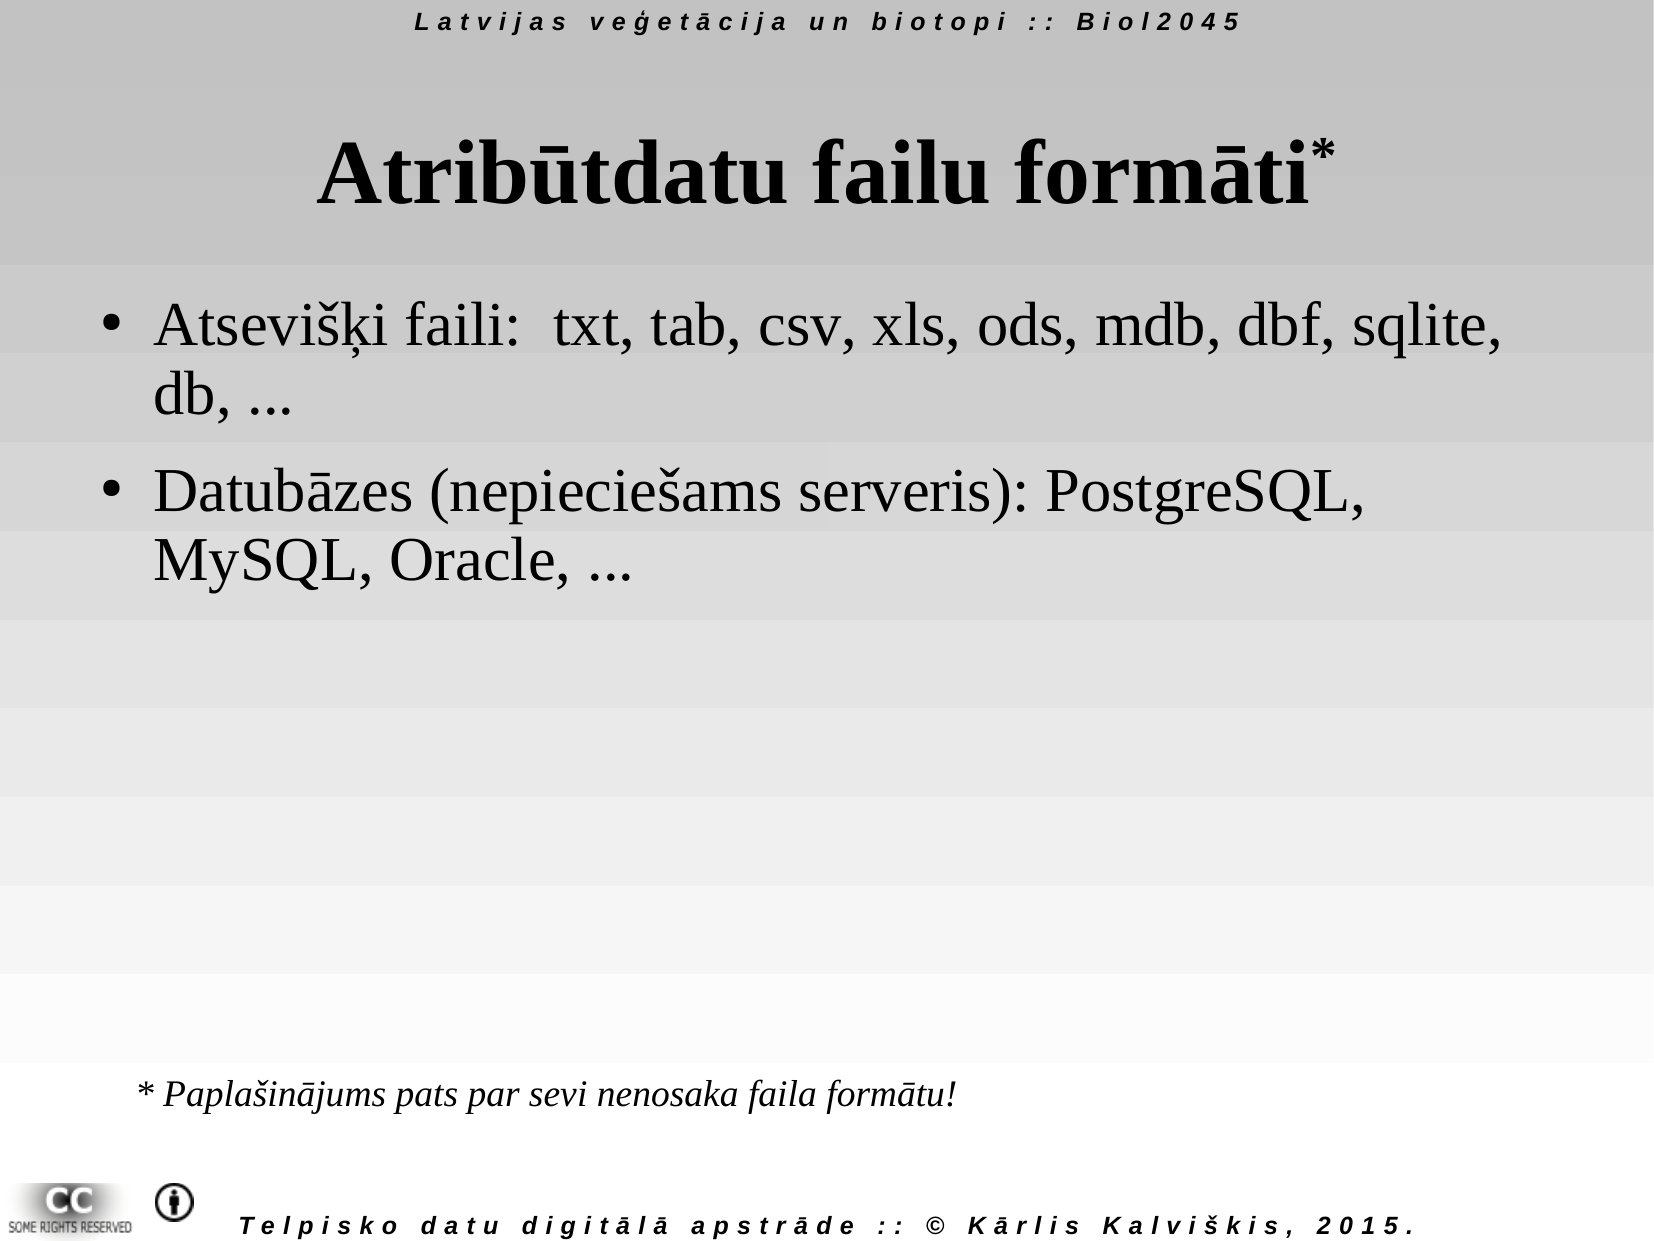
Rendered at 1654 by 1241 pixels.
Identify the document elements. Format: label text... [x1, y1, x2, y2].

list Atsevišķi faili: txt, tab, csv, xls, ods, mdb, dbf, sqlite, db, ... Datubāzes (nepieciešams serveris): PostgreSQL, MySQL, Oracle, ... [82, 289, 1571, 1113]
text_box * Paplašinājums pats par sevi nenosaka faila formātu! [120, 1065, 974, 1123]
picture [0, 0, 1654, 1241]
title Atribūtdatu failu formāti* [29, 49, 1625, 296]
